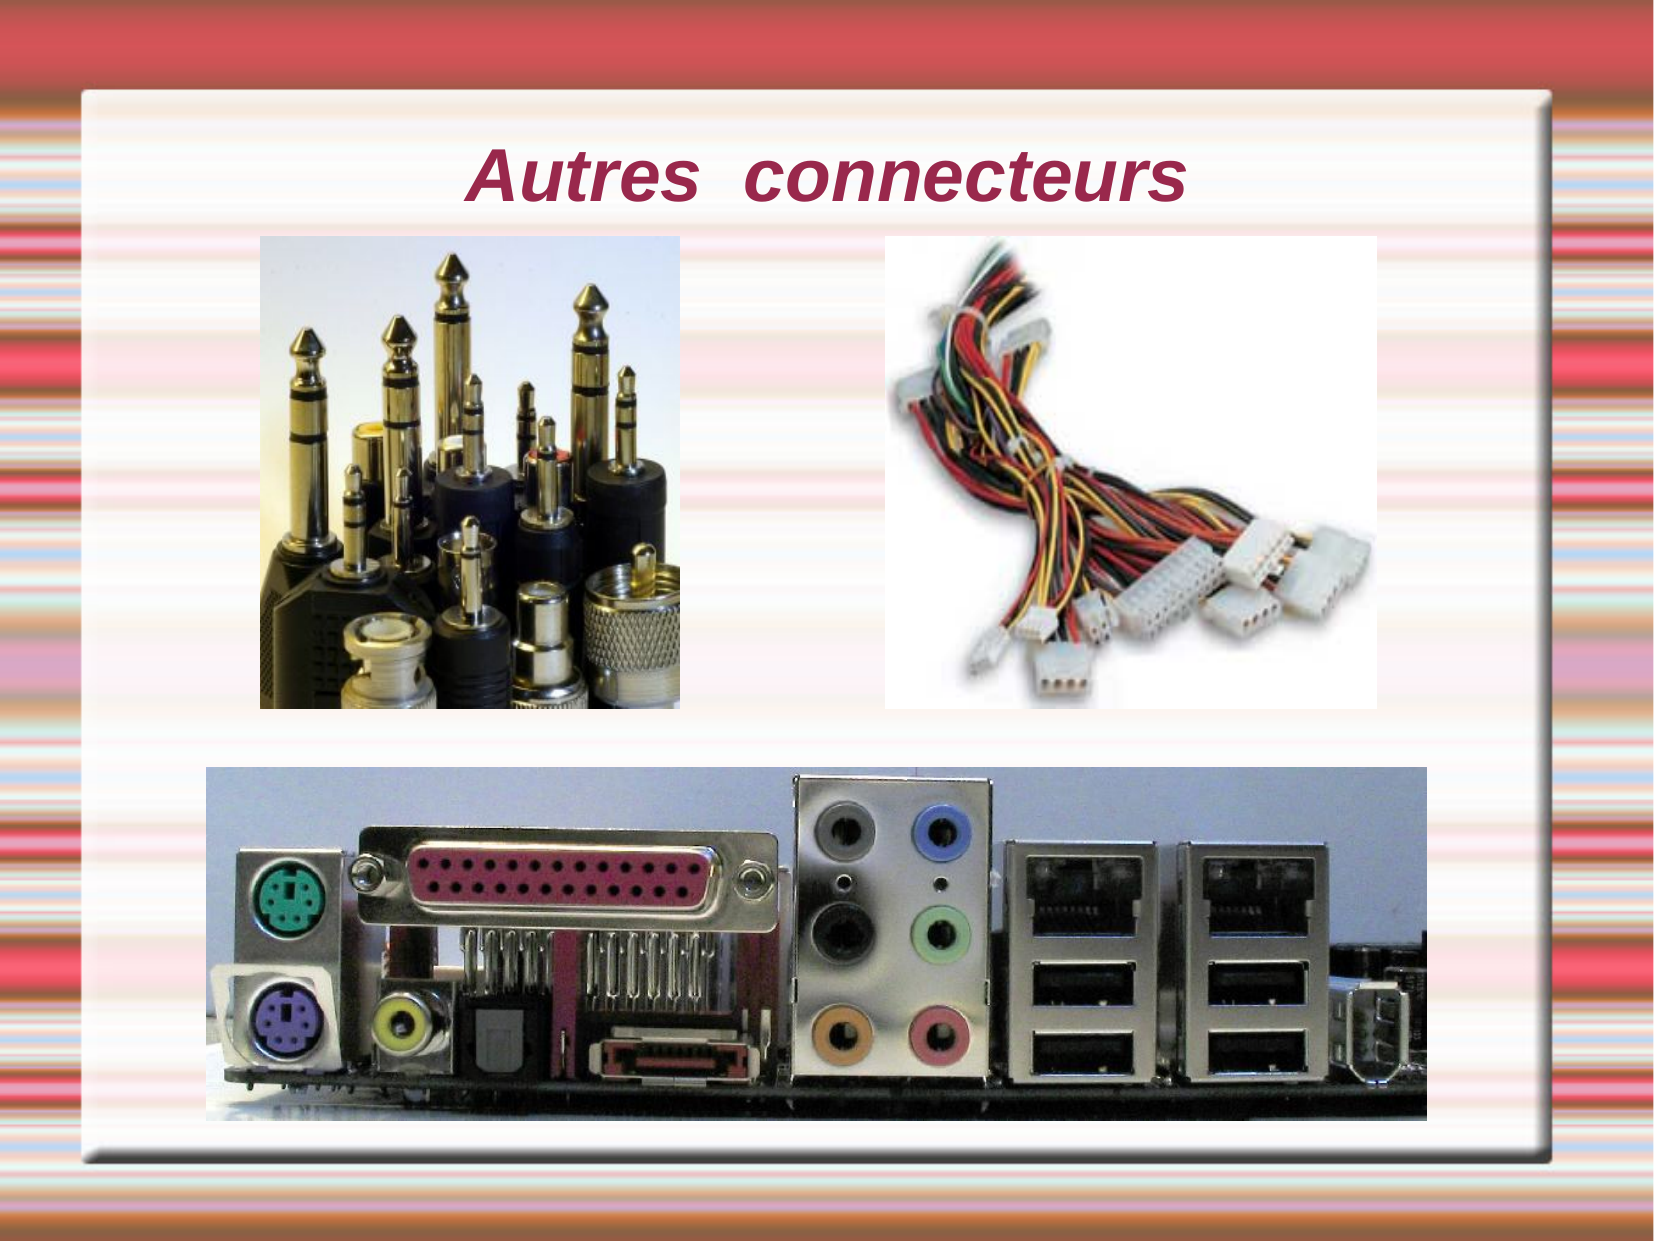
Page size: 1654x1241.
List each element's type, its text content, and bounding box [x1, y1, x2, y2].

picture [0, 0, 1654, 1241]
title Autres connecteurs [121, 114, 1534, 237]
text_box [147, 738, 1506, 810]
